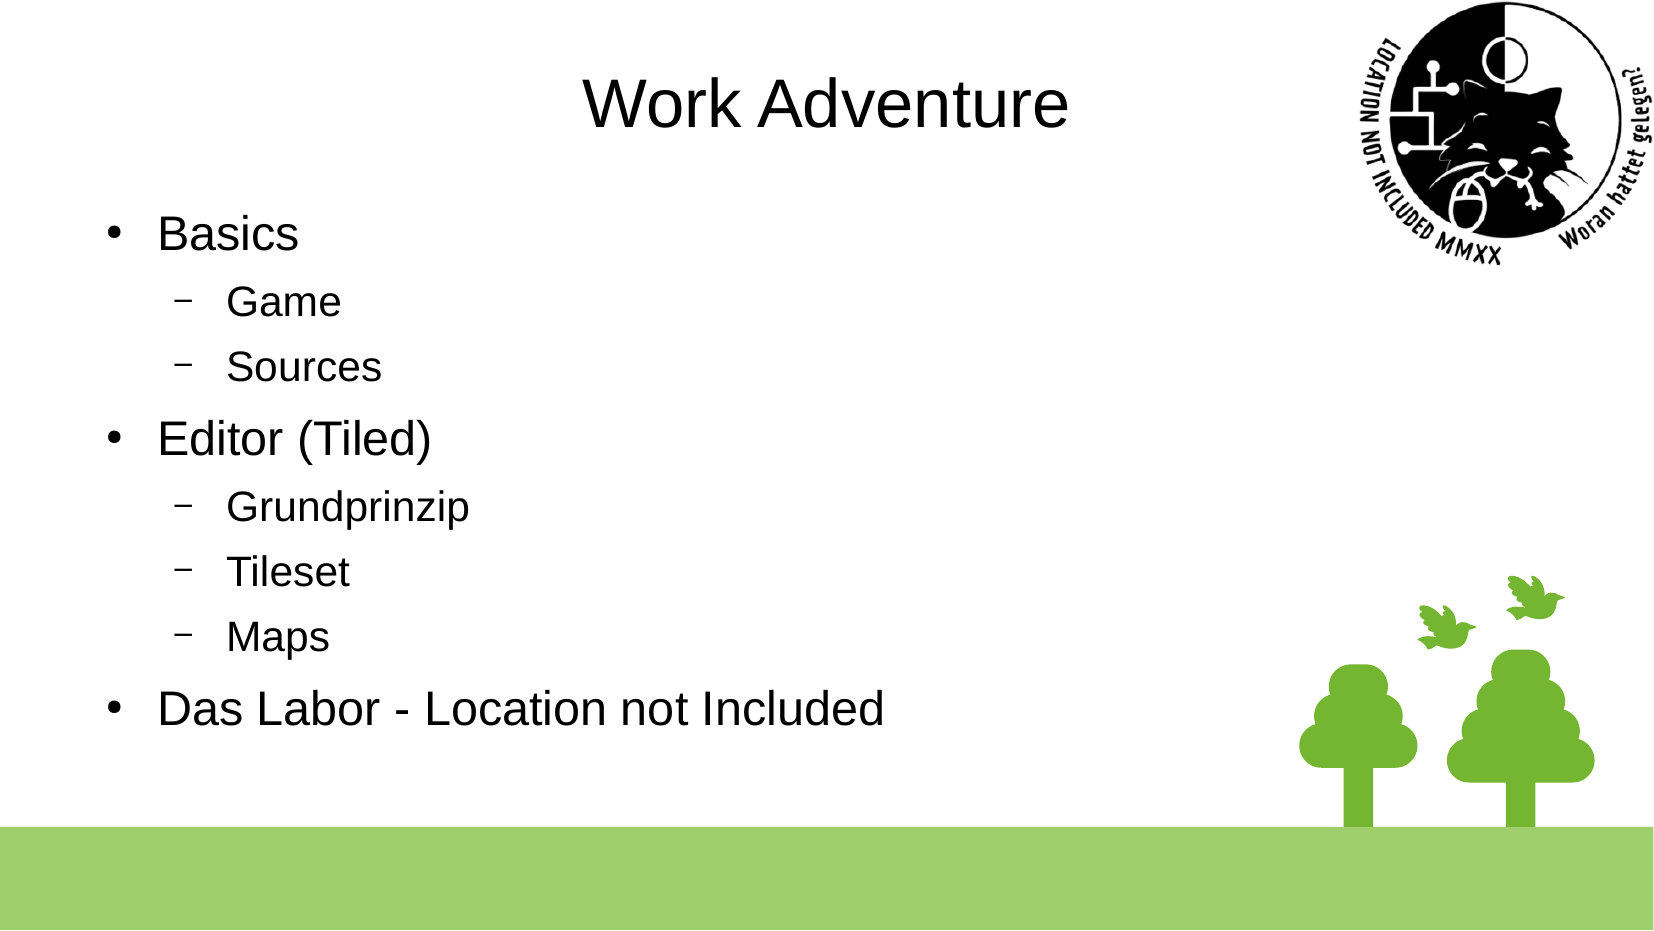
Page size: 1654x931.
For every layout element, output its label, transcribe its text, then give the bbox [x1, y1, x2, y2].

title Work Adventure [88, 29, 1358, 178]
picture [1358, 0, 1654, 266]
list Basics Game Sources Editor (Tiled) Grundprinzip Tileset Maps Das Labor - Location not Included [88, 206, 1565, 739]
